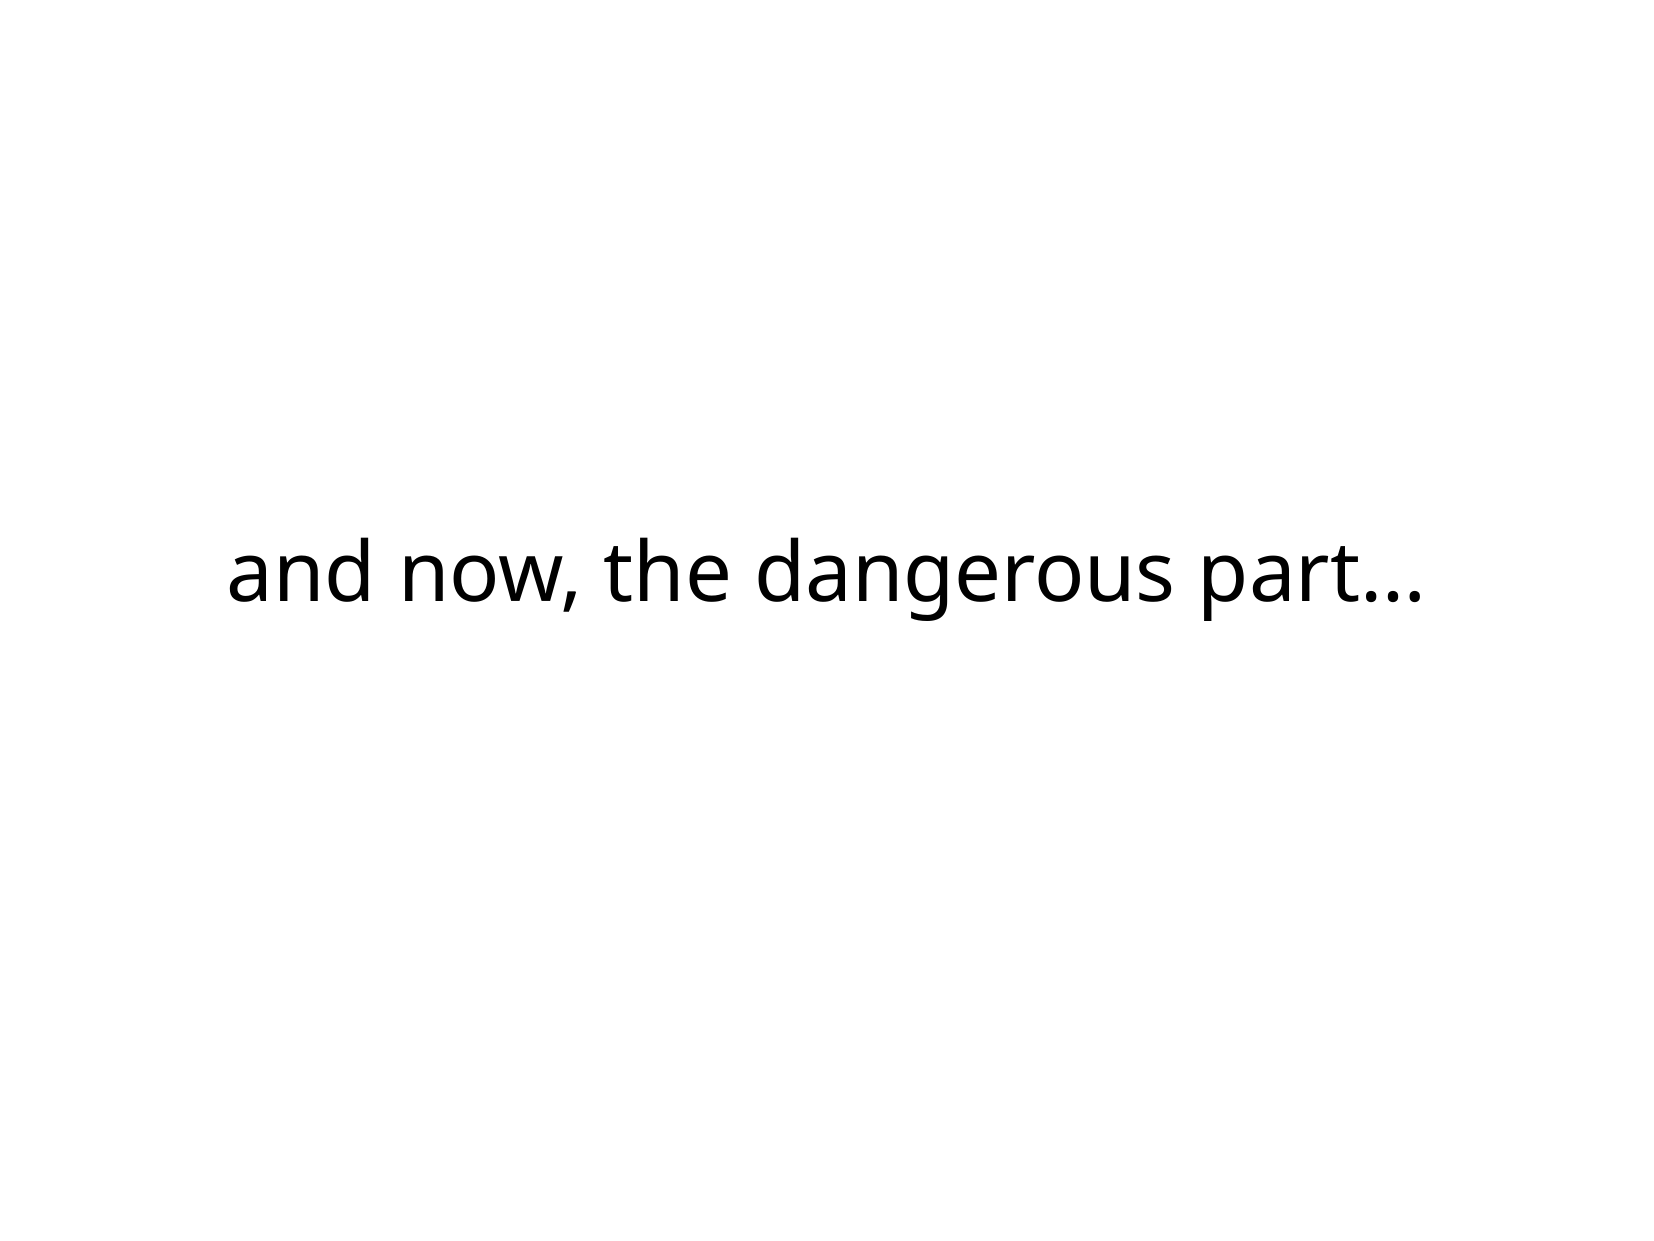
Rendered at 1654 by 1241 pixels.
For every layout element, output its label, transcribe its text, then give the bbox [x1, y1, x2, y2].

subtitle and now, the dangerous part… [82, 118, 1571, 1021]
